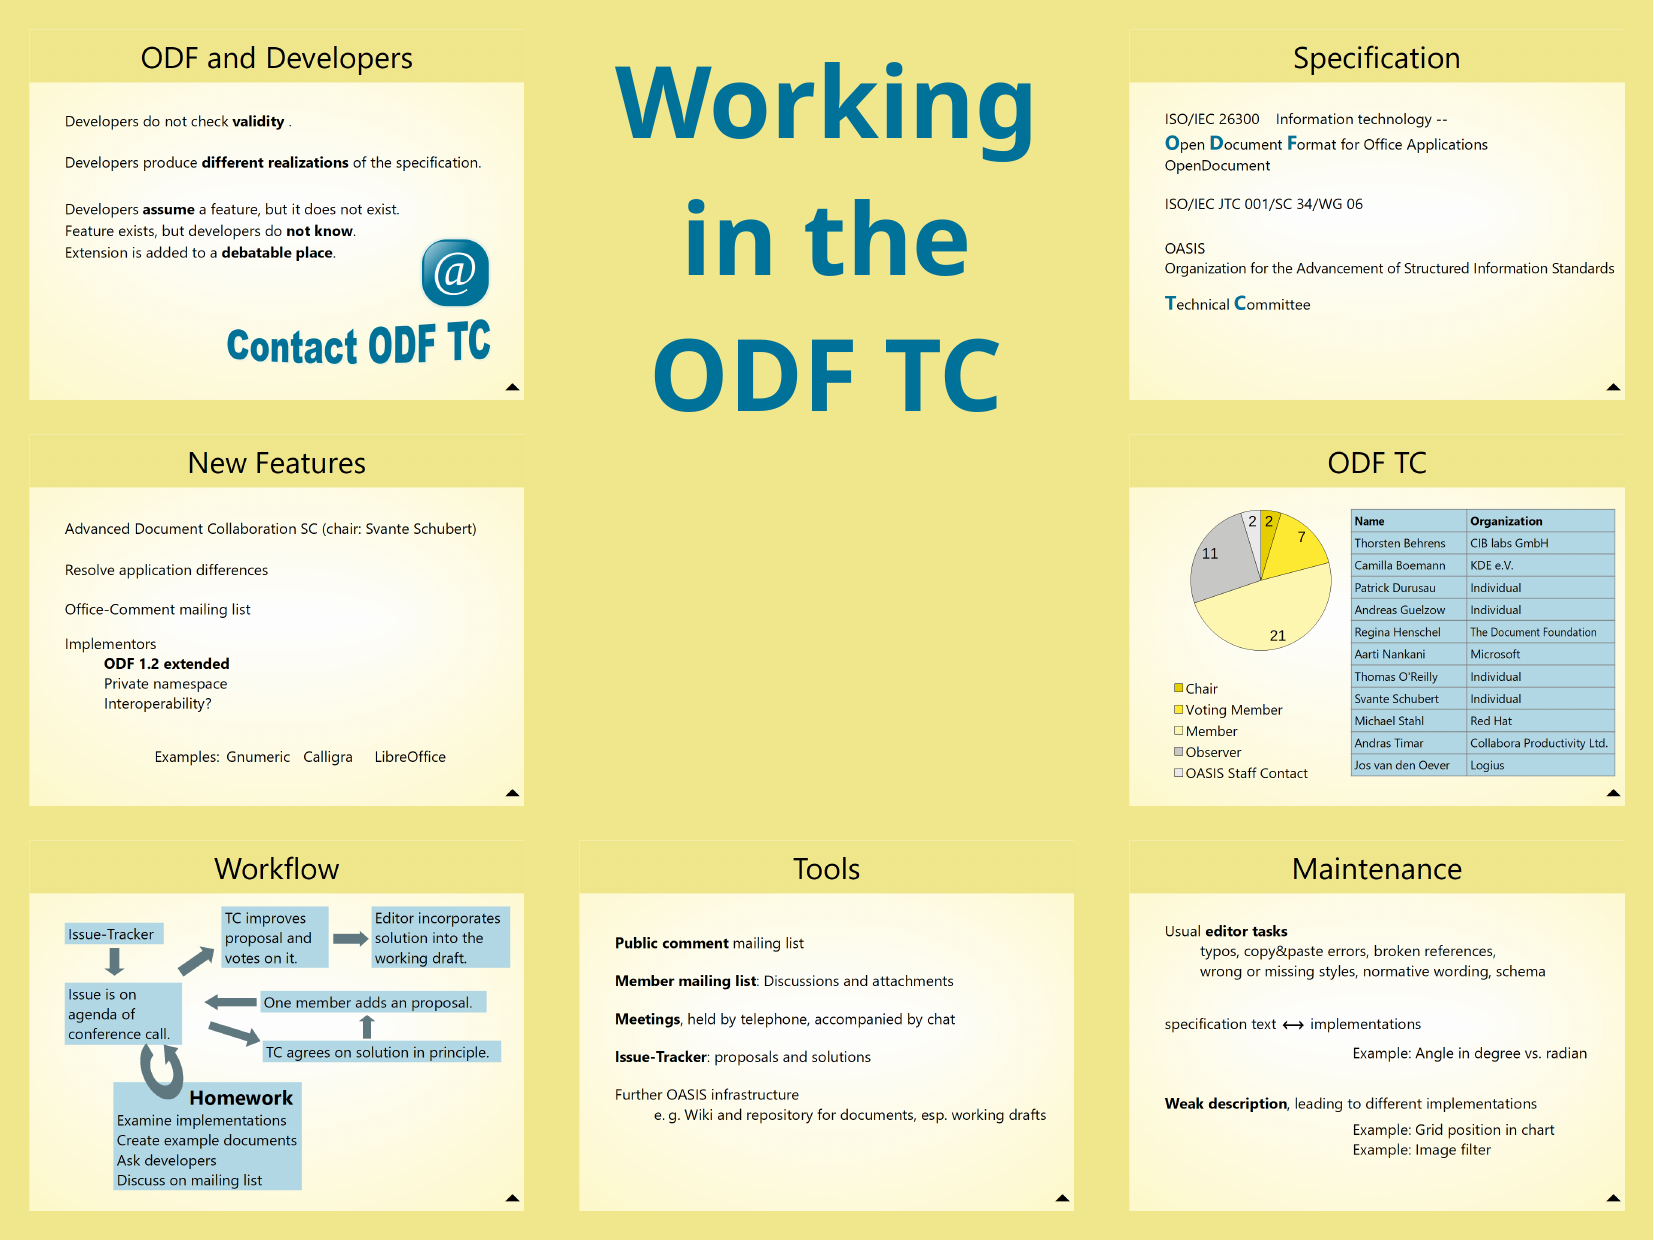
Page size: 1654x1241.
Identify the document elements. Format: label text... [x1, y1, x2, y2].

picture [29, 840, 524, 1211]
picture [1129, 840, 1625, 1211]
picture [579, 840, 1074, 1211]
picture [29, 29, 524, 400]
picture [1129, 29, 1625, 400]
subtitle Working in the ODF TC [623, 36, 1030, 436]
picture [1129, 434, 1625, 806]
picture [29, 434, 524, 806]
